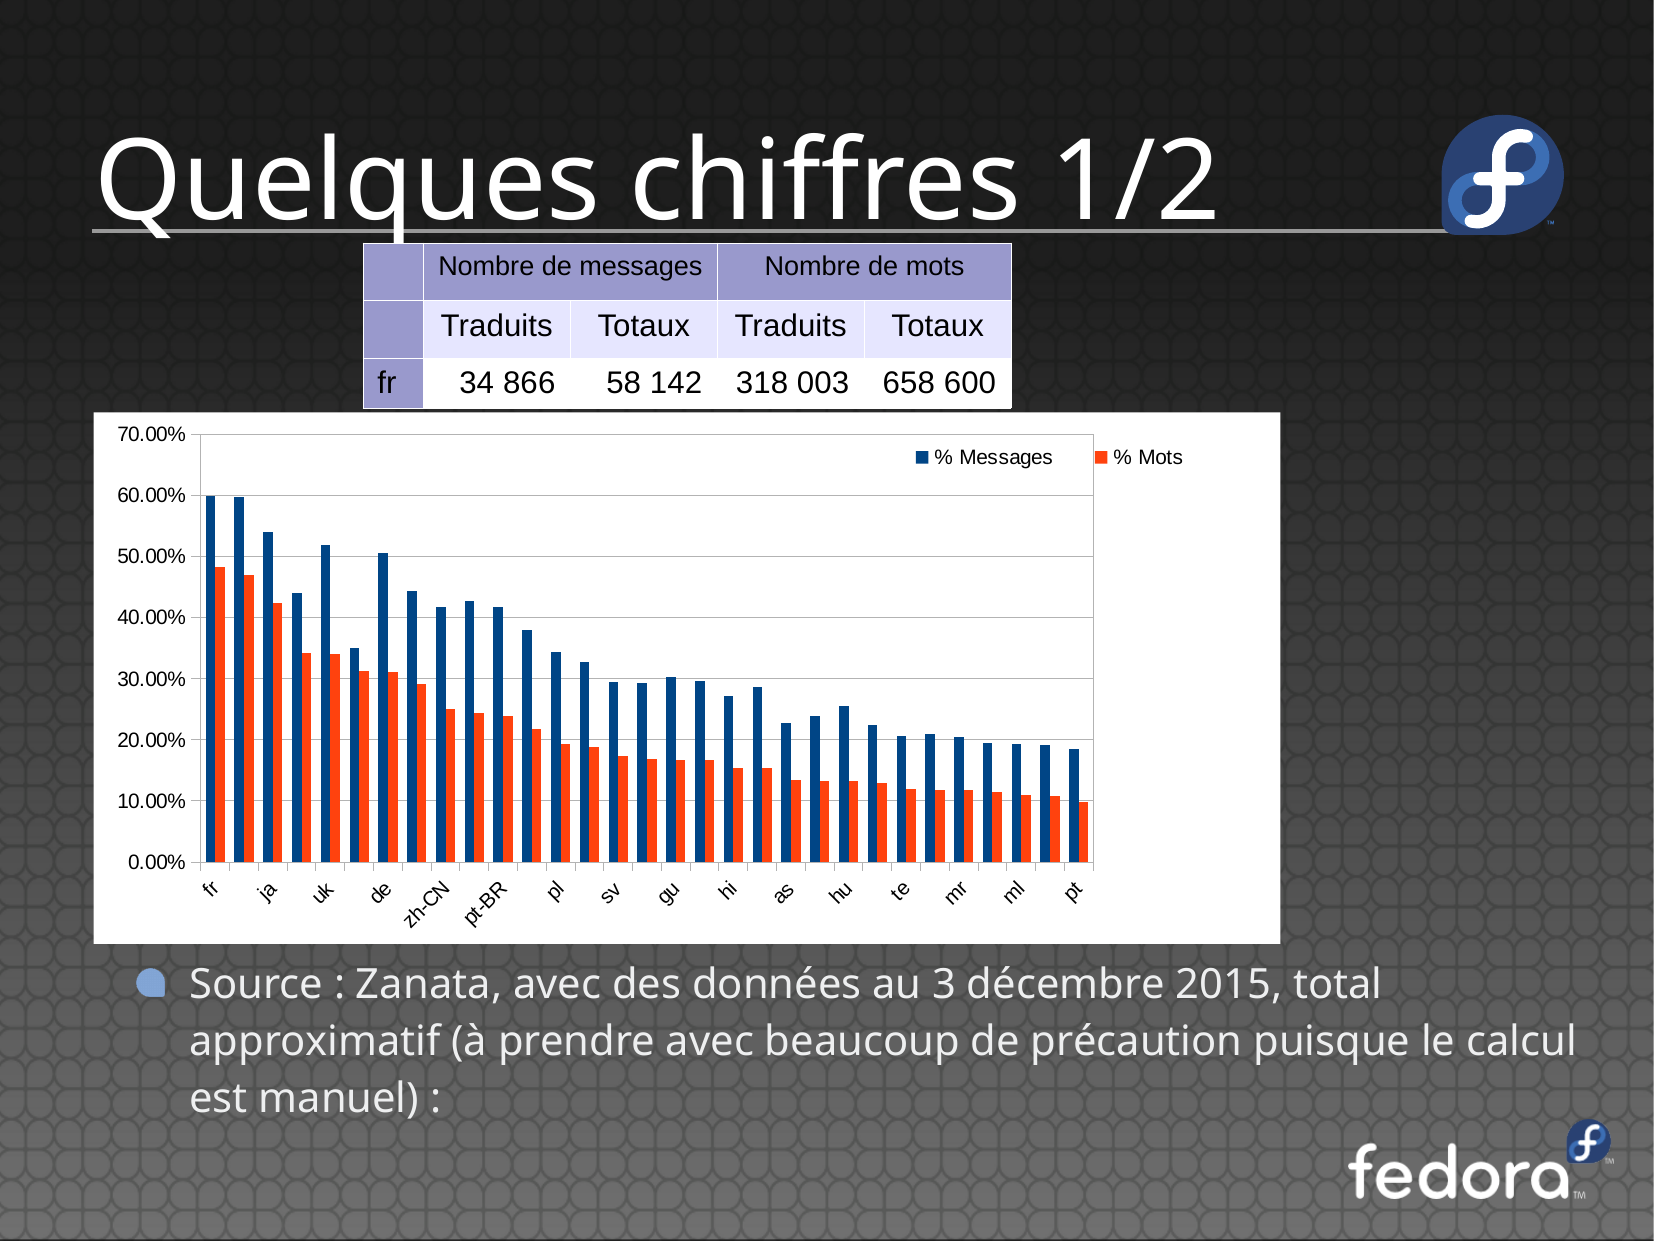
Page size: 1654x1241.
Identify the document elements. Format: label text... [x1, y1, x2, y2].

table_cell Totaux [571, 301, 717, 358]
table_header Nombre de messages [424, 244, 717, 300]
table_header [364, 244, 423, 300]
table_cell 658 600 [865, 359, 1011, 408]
table_cell 34 866 [424, 359, 570, 408]
picture [0, 0, 1654, 1241]
list Source : Zanata, avec des données au 3 décembre 2015, total approximatif (à prendre avec beaucoup de précaution puisque le calcul est manuel) : [118, 954, 1645, 1106]
table_cell Traduits [718, 301, 864, 358]
title Quelques chiffres 1/2 [94, 100, 1426, 251]
table_cell 58 142 [571, 359, 717, 408]
table_header Nombre de mots [718, 244, 1011, 300]
table_cell Traduits [424, 301, 570, 358]
table_cell 318 003 [718, 359, 864, 408]
chart [93, 412, 1281, 944]
table_cell Totaux [865, 301, 1011, 358]
table_cell [364, 301, 423, 358]
table_cell fr [364, 359, 423, 408]
